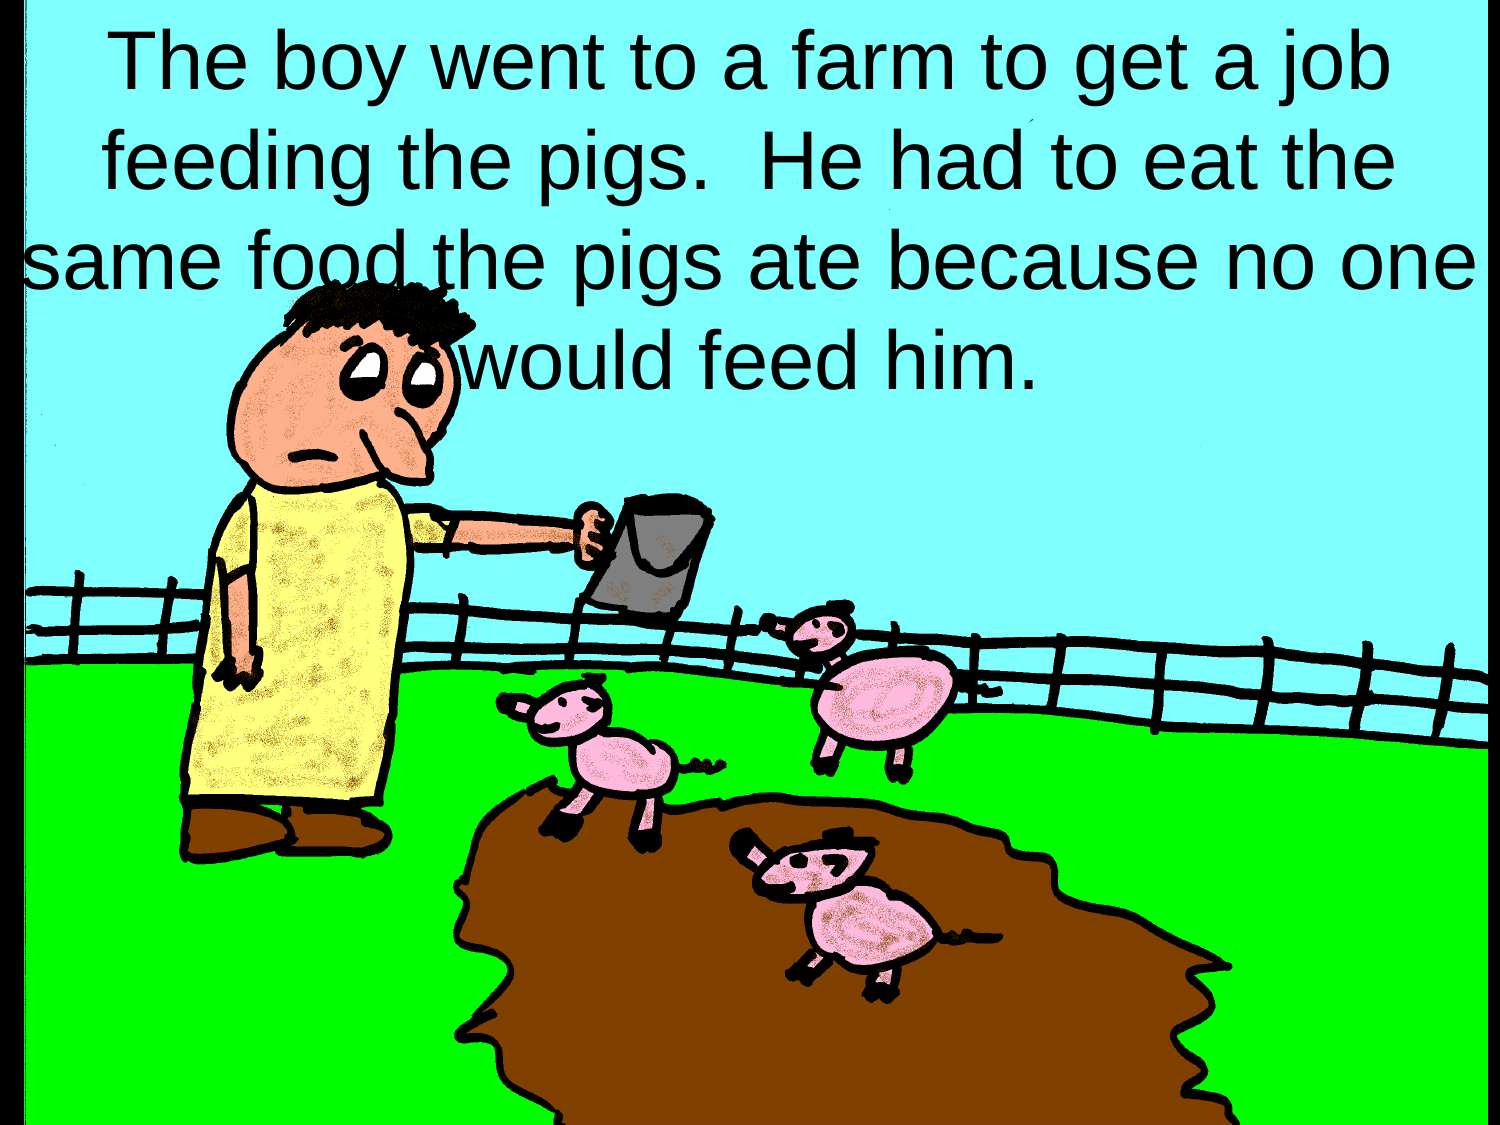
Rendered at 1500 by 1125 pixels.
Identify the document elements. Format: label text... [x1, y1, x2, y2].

title The boy went to a farm to get a job feeding the pigs. He had to eat the same food the pigs ate because no one would feed him. [0, 0, 1500, 414]
picture [24, 414, 1488, 1125]
